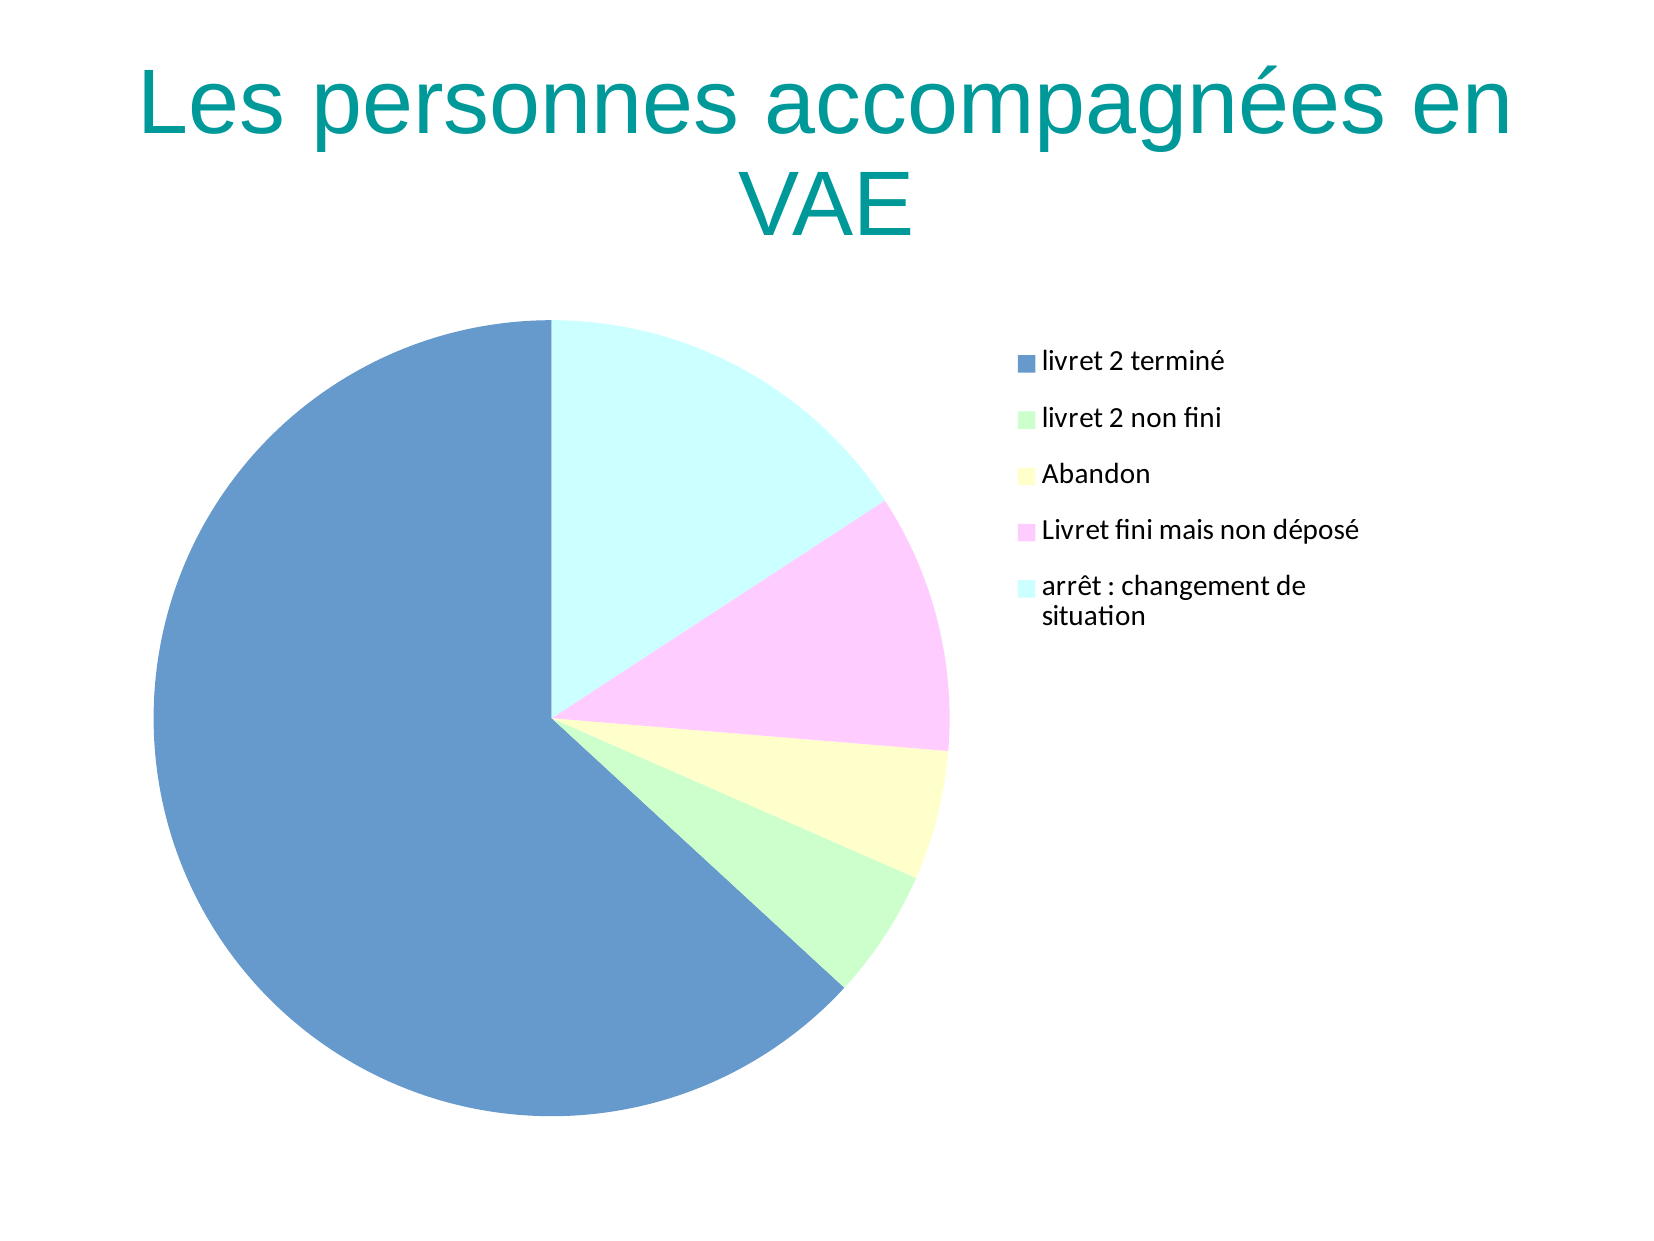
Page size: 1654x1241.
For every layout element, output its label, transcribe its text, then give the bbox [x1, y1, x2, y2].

title Les personnes accompagnées en VAE [82, 49, 1571, 257]
chart [47, 259, 1382, 1134]
